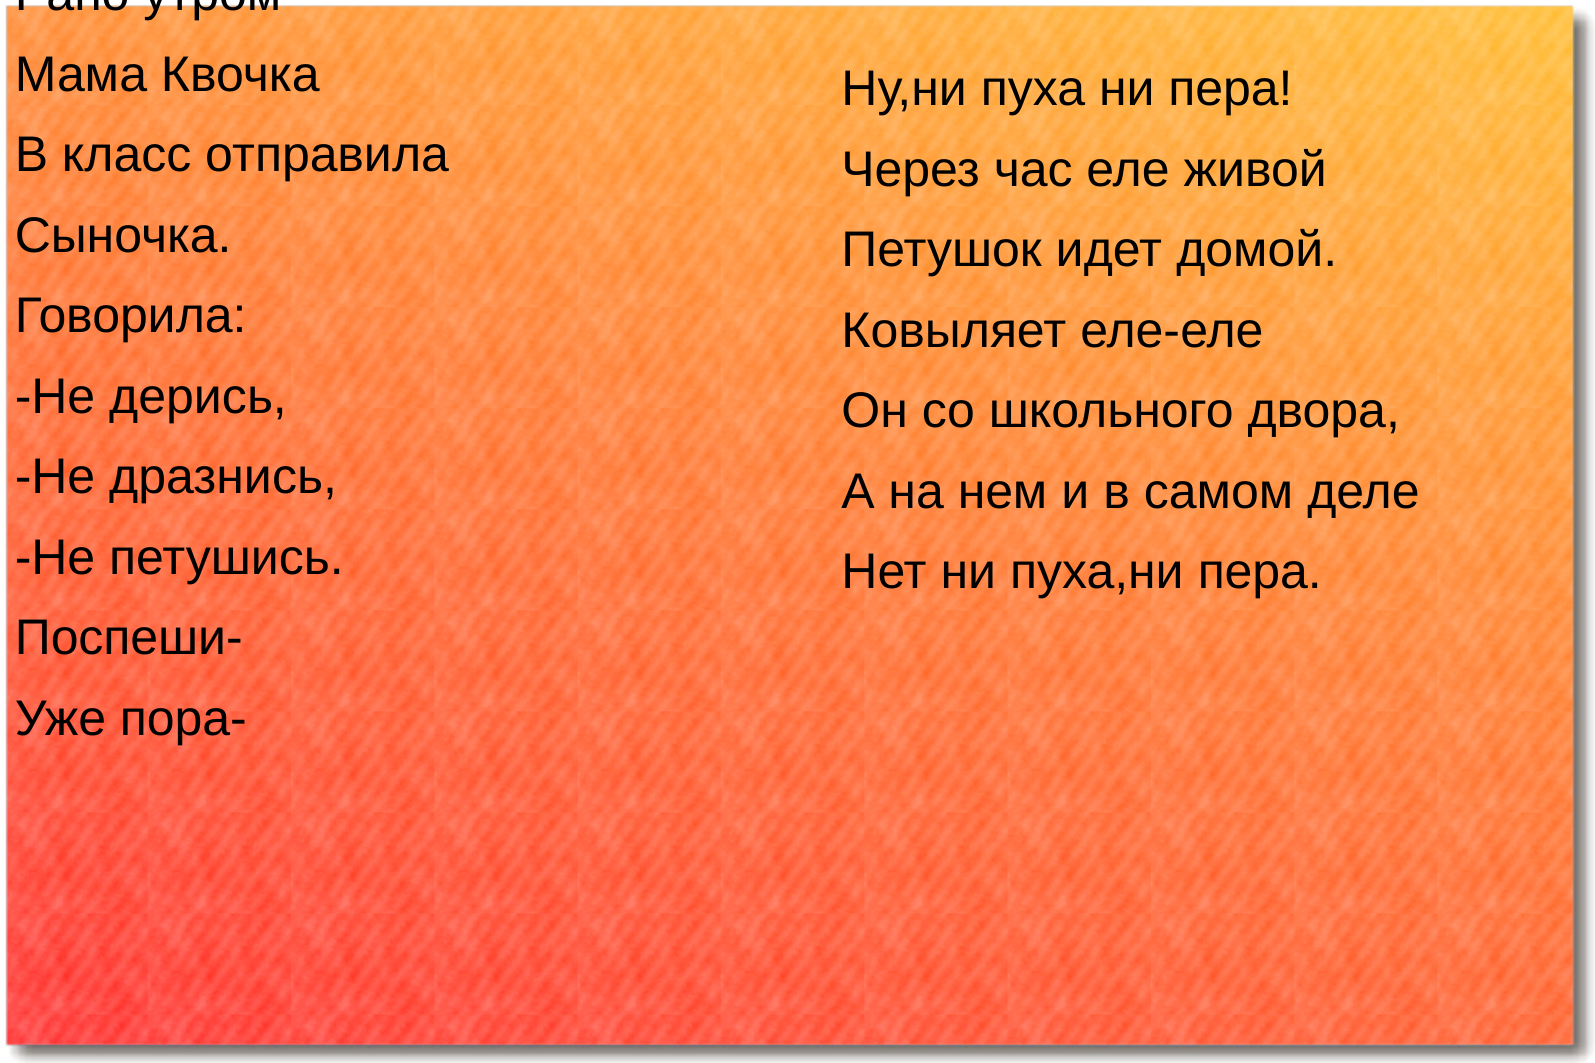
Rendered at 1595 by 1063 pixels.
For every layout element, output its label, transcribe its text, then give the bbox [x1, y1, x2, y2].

text_box Рано утром Мама Квочка В класс отправила Сыночка. Говорила: -Не дерись, -Не дразнись, -Не петушись. Поспеши- Уже пора- [0, 0, 1595, 1063]
text_box Ну,ни пуха ни пера! Через час еле живой Петушок идет домой. Ковыляет еле-еле Он со школьного двора, А на нем и в самом деле Нет ни пуха,ни пера. [826, 0, 1506, 965]
